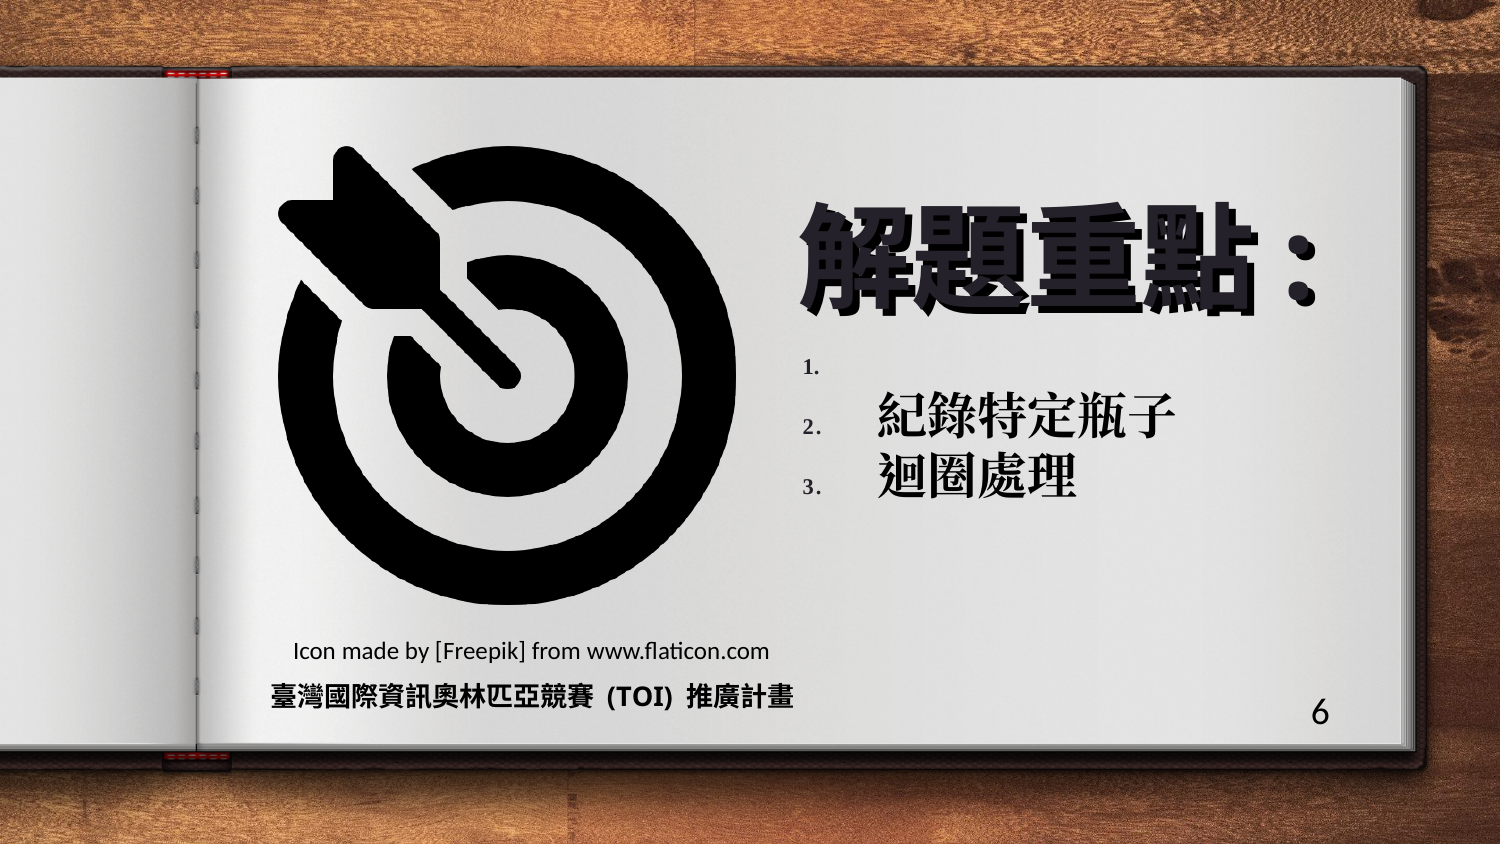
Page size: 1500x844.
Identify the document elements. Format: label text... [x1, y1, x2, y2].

title 解題重點: [782, 146, 1313, 338]
picture [278, 146, 736, 605]
text_box [1295, 672, 1386, 737]
subtitle 紀錄特定瓶子 迴圈處理 [787, 309, 1341, 584]
text_box Icon made by [Freepik] from www.flaticon.com [278, 627, 867, 672]
